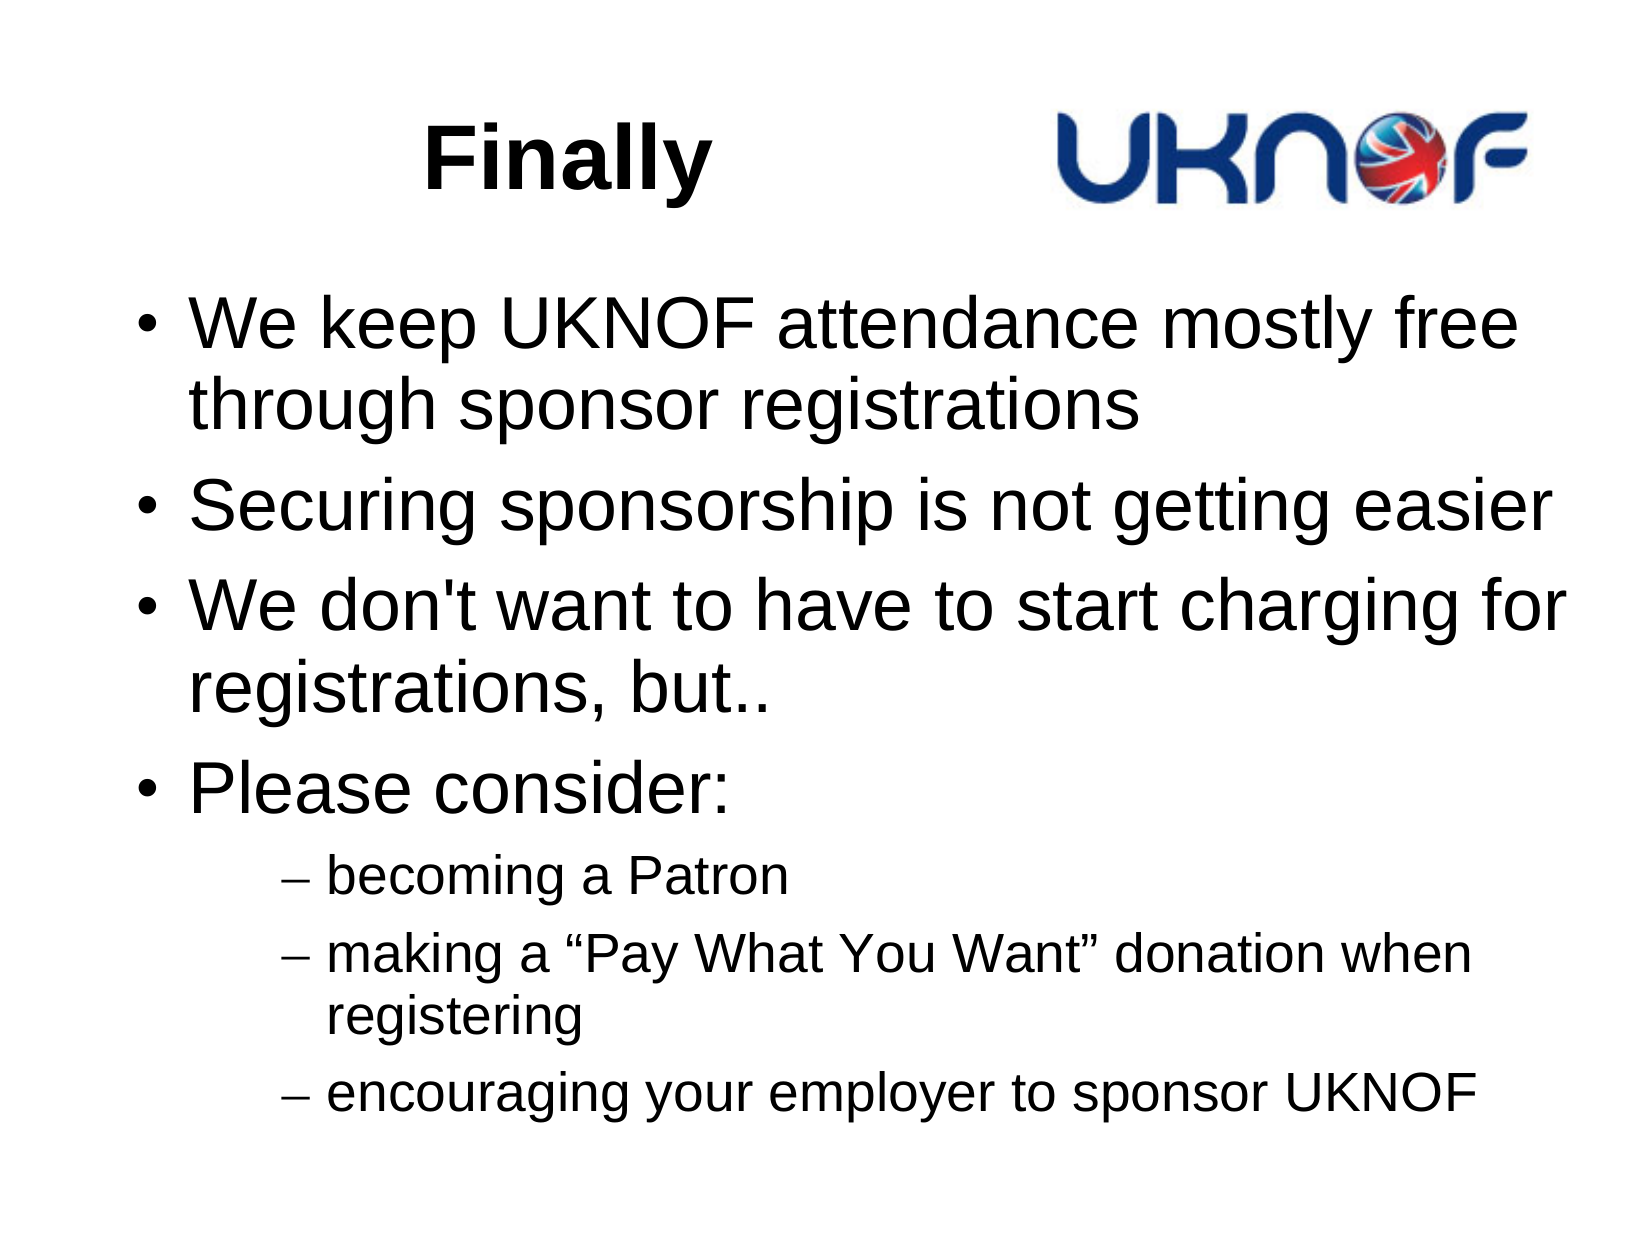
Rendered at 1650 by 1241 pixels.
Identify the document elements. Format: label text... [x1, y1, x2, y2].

list We keep UKNOF attendance mostly free through sponsor registrations Securing sponsorship is not getting easier We don't want to have to start charging for registrations, but.. Please consider: becoming a Patron making a “Pay What You Want” donation when registering encouraging your employer to sponsor UKNOF [75, 281, 1576, 1124]
picture [1050, 93, 1536, 225]
title Finally [123, 37, 1013, 279]
